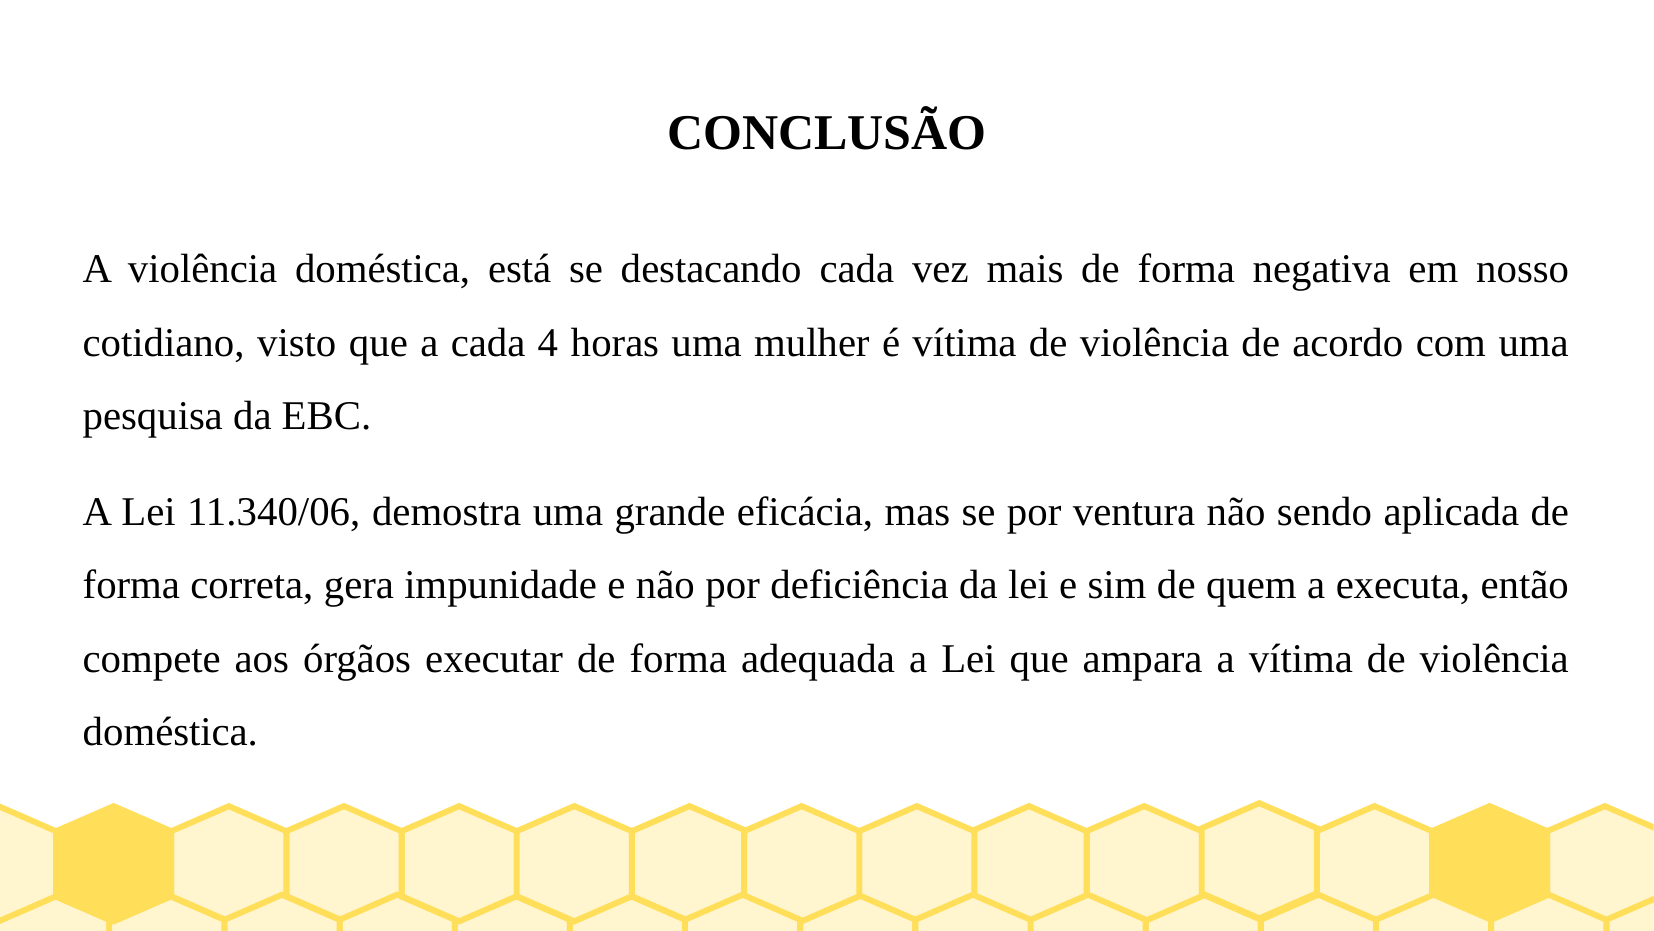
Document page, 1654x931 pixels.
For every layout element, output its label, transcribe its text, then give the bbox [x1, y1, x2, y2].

list A violência doméstica, está se destacando cada vez mais de forma negativa em nosso cotidiano, visto que a cada 4 horas uma mulher é vítima de violência de acordo com uma pesquisa da EBC. A Lei 11.340/06, demostra uma grande eficácia, mas se por ventura não sendo aplicada de forma correta, gera impunidade e não por deficiência da lei e sim de quem a executa, então compete aos órgãos executar de forma adequada a Lei que ampara a vítima de violência doméstica. [82, 217, 1571, 758]
title CONCLUSÃO [82, 37, 1571, 193]
